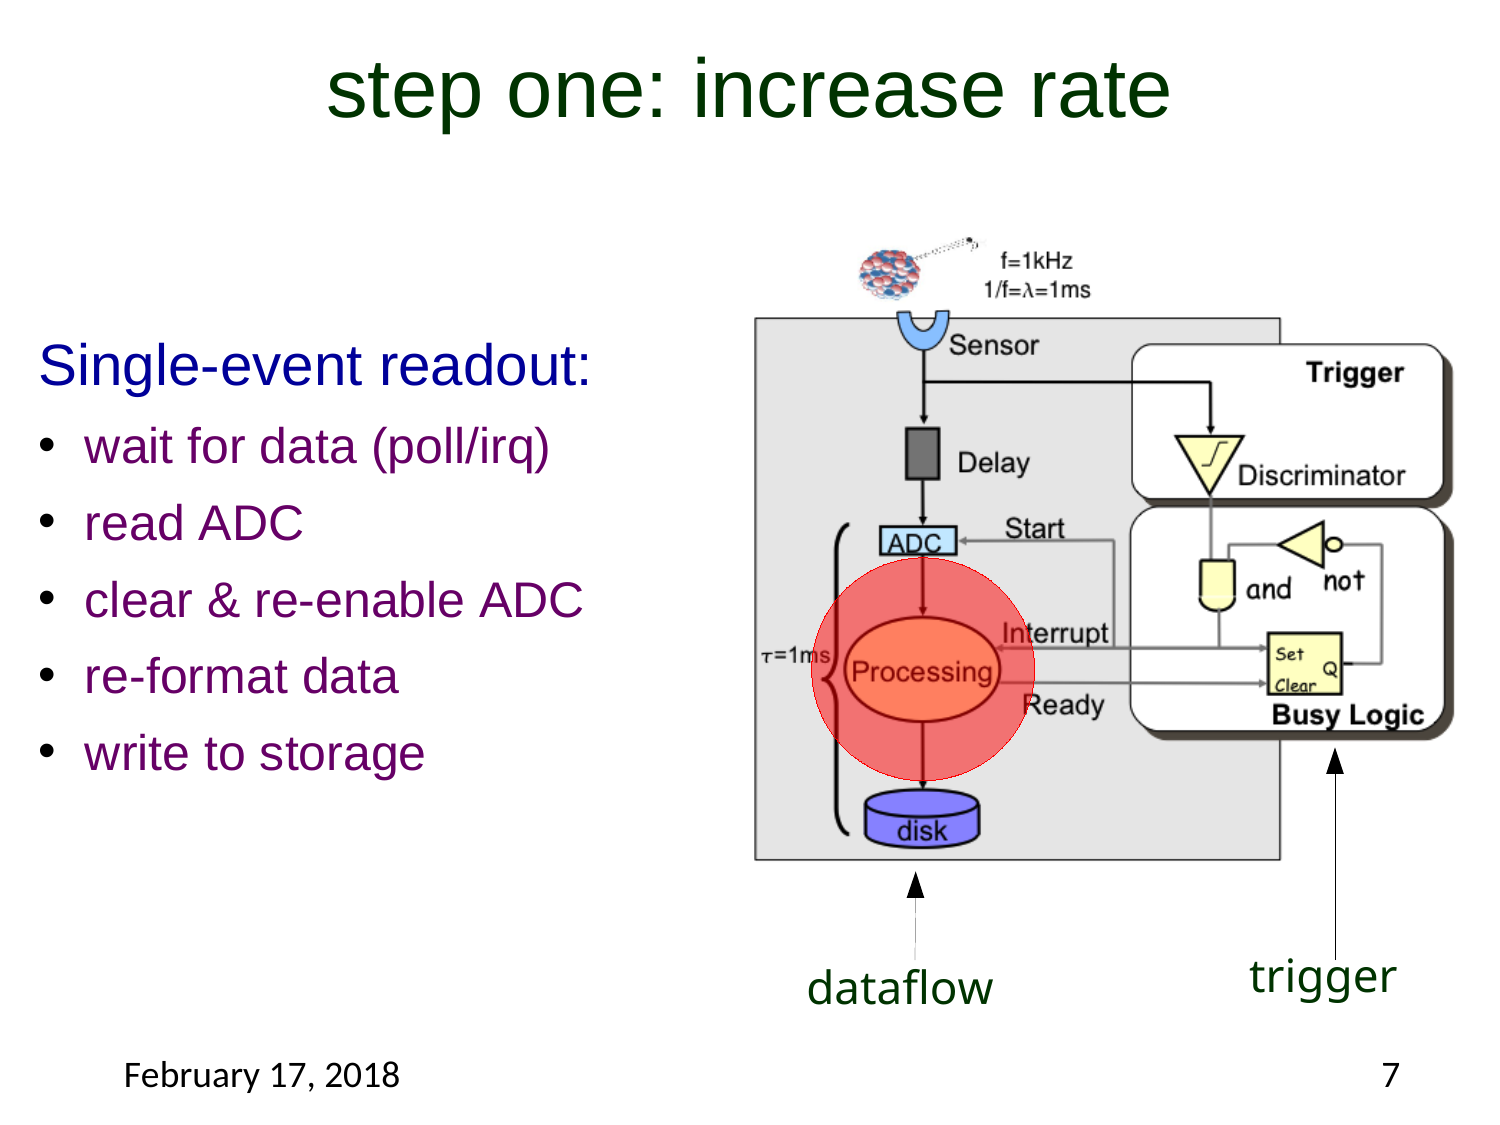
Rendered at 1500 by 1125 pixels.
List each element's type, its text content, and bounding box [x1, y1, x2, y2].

text_box [811, 557, 1035, 781]
list Single-event readout: wait for data (poll/irq) read ADC clear & re-enable ADC re-format data write to storage [23, 319, 717, 860]
title dataflow [791, 951, 1051, 1022]
title step one: increase rate [6, 0, 1495, 169]
picture [743, 226, 1470, 888]
title trigger [1234, 939, 1439, 1010]
